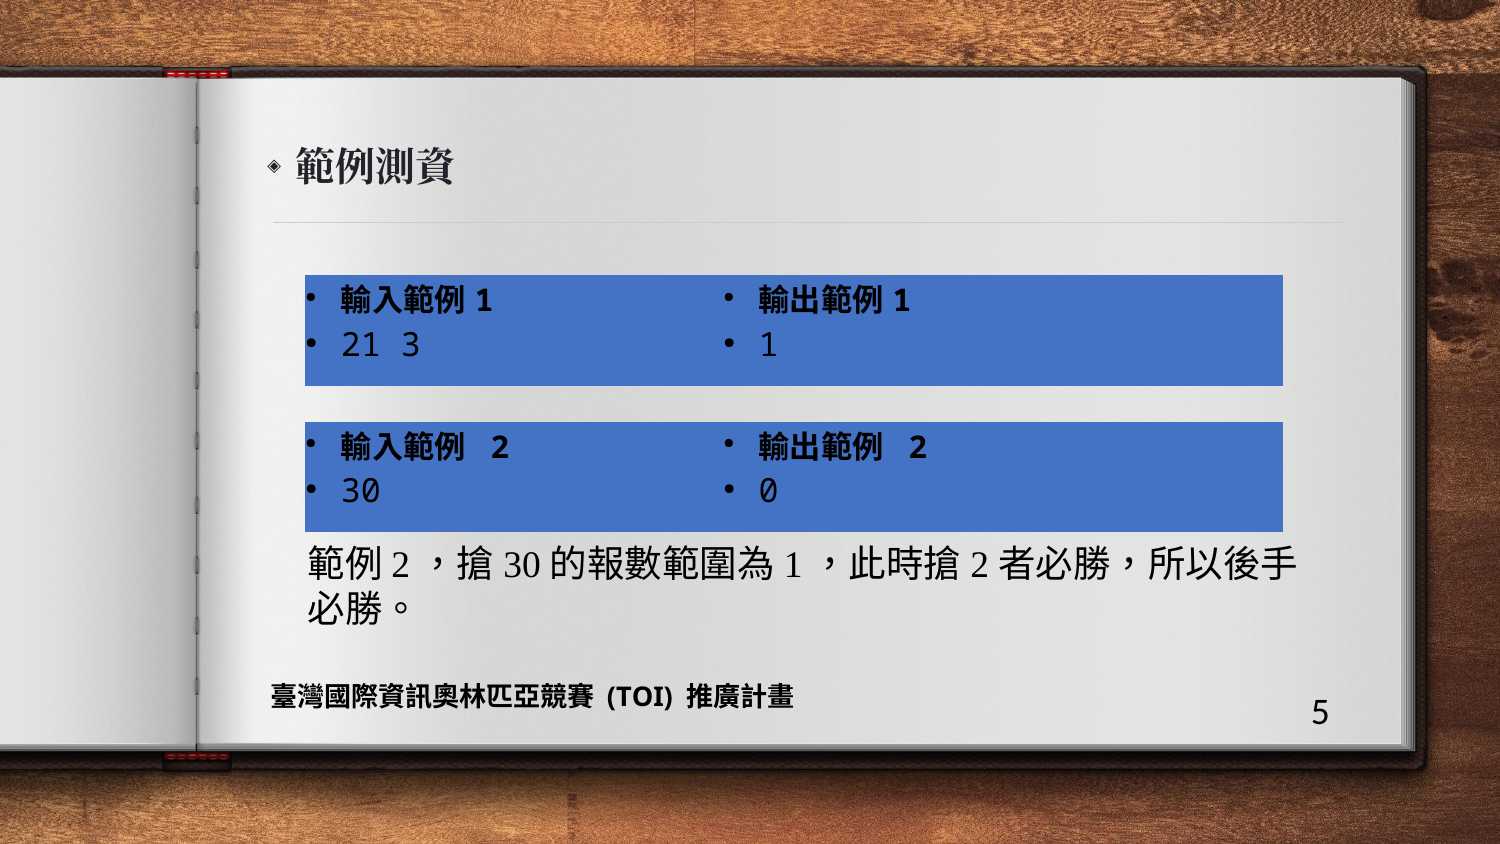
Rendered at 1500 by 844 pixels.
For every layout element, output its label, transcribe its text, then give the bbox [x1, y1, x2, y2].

list 範例測資 [252, 126, 1194, 205]
table_header 輸入範例1 21 3 [305, 275, 723, 386]
text_box 範例2，搶30的報數範圍為1，此時搶2者必勝，所以後手必勝。 [292, 532, 1327, 593]
table_header 輸出範例1 1 [723, 275, 1283, 386]
table_header 輸入範例 2 30 [305, 422, 723, 532]
table_header 輸出範例 2 0 [723, 422, 1283, 532]
text_box 5 [1295, 672, 1386, 737]
